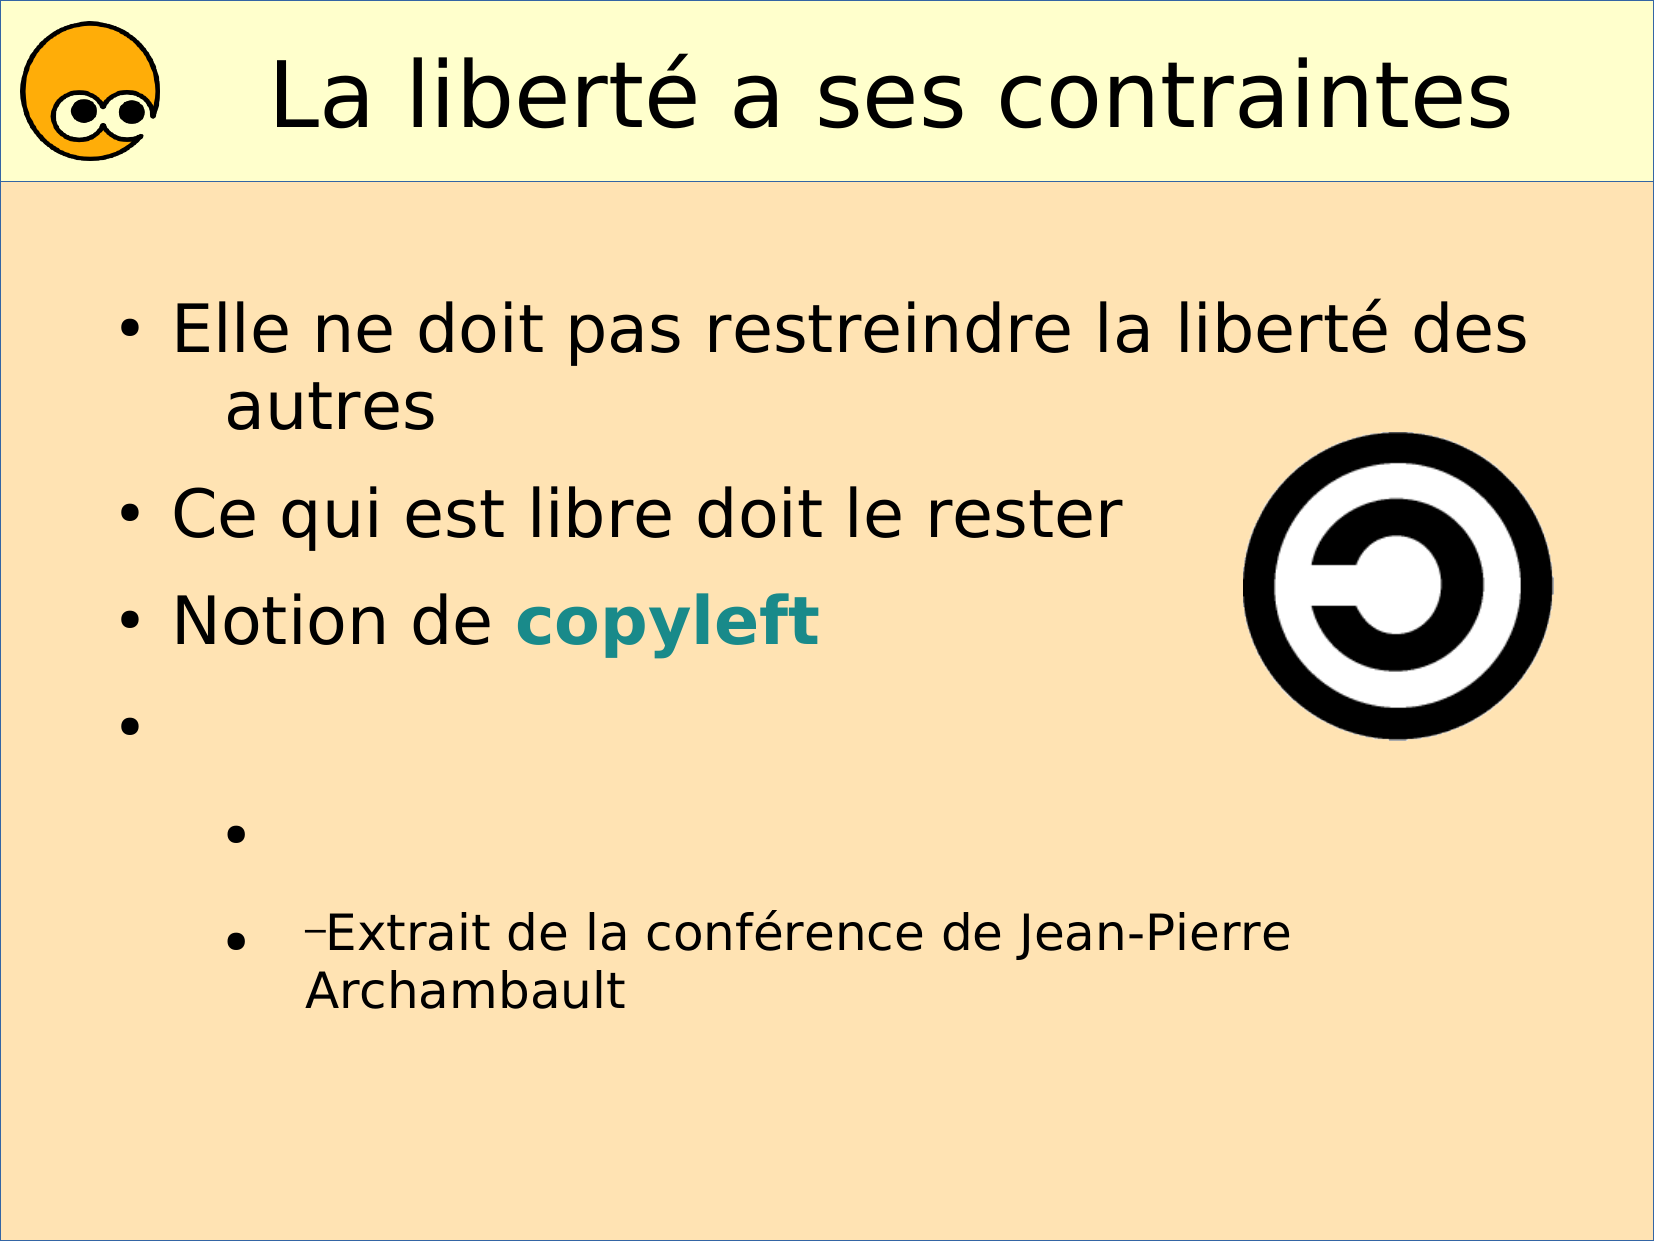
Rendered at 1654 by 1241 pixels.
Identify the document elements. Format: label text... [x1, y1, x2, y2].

list Elle ne doit pas restreindre la liberté des autres Ce qui est libre doit le rester Notion de copyleft [82, 290, 1571, 1109]
title La liberté a ses contraintes [180, 29, 1606, 163]
picture [1243, 432, 1554, 741]
text_box Extrait de la conférence de Jean-Pierre Archambault [148, 896, 1445, 1028]
picture [20, 21, 160, 161]
